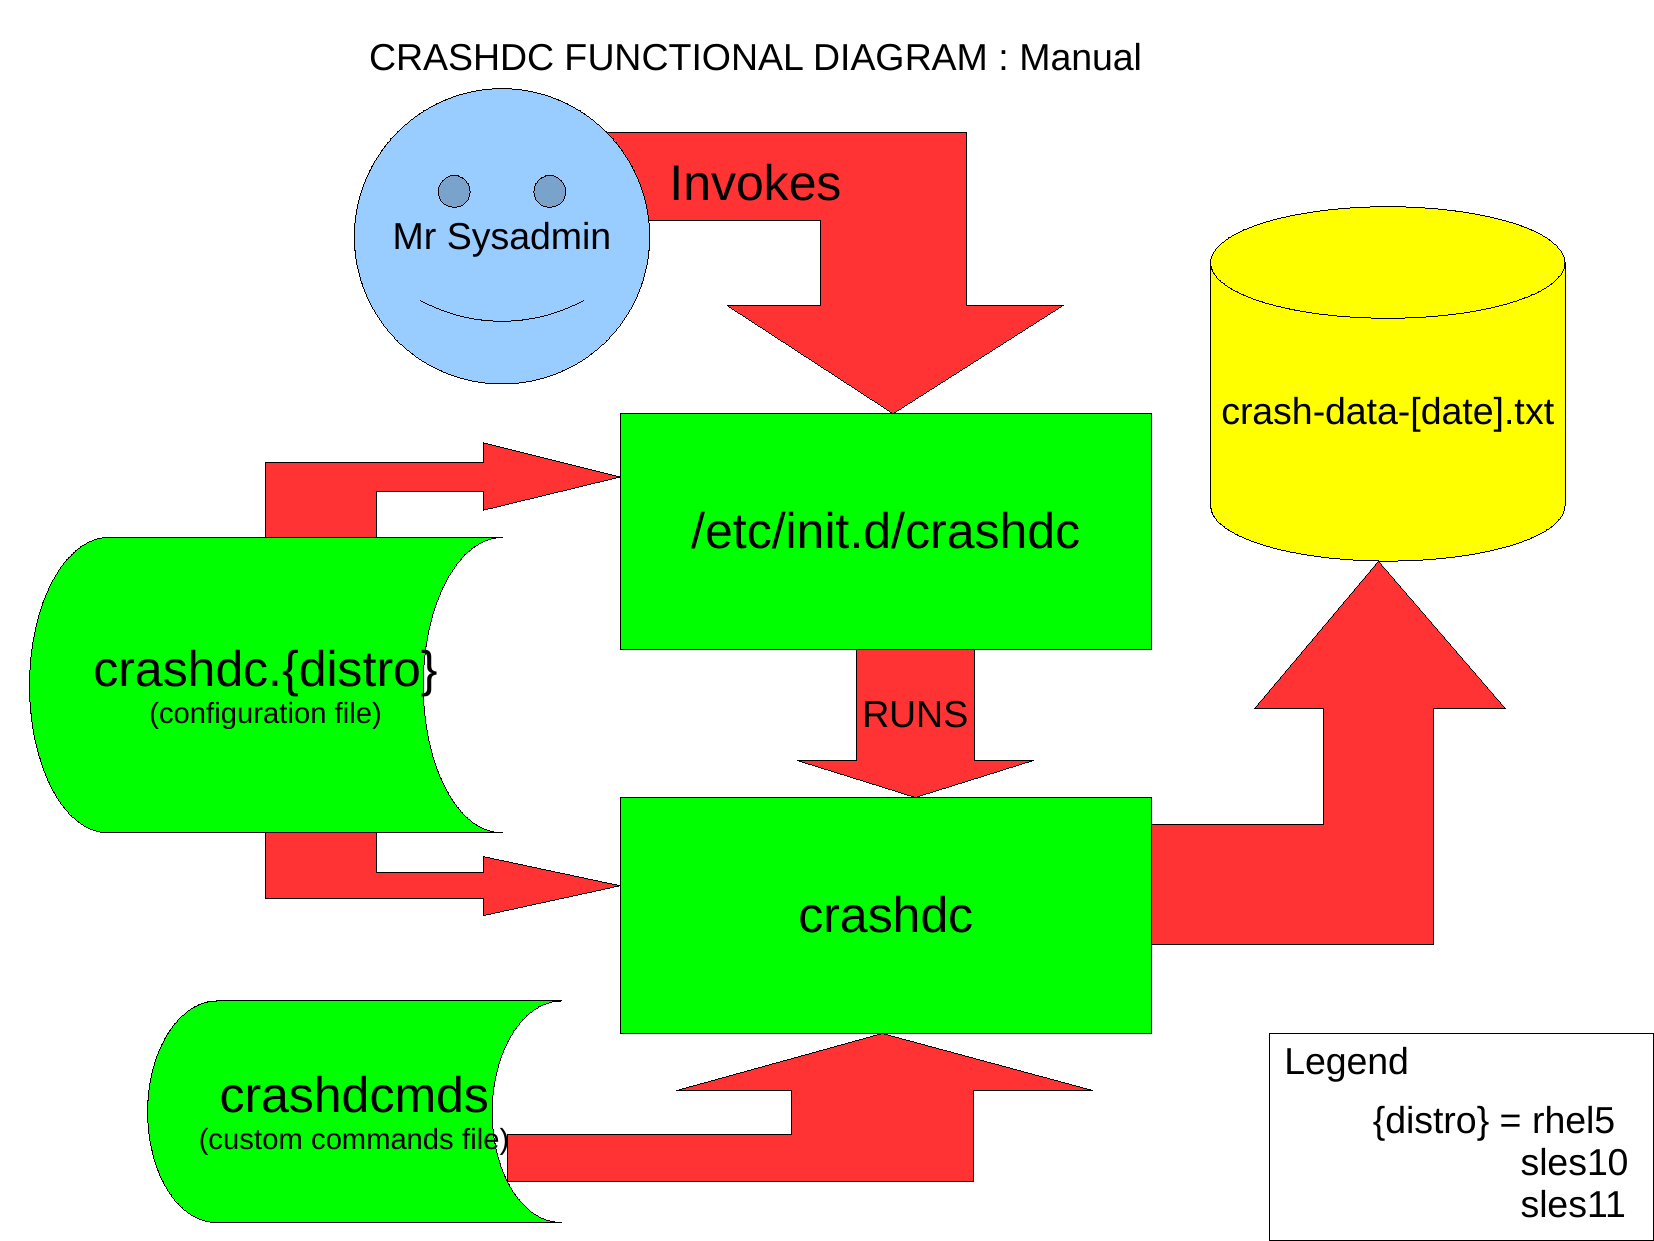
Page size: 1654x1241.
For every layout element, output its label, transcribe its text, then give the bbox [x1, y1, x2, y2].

text_box [1151, 560, 1506, 945]
text_box /etc/init.d/crashdc [620, 413, 1152, 650]
text_box [507, 1033, 1093, 1182]
text_box Legend [1269, 1033, 1654, 1241]
text_box RUNS [797, 649, 1034, 798]
text_box crashdc [620, 797, 1152, 1034]
text_box {distro} = rhel5 sles10 sles11 [1358, 1092, 1654, 1241]
text_box Invokes [654, 147, 857, 219]
text_box crashdc.{distro} (configuration file) [29, 537, 503, 833]
text_box crashdcmds (custom commands file) [147, 1000, 562, 1223]
text_box [265, 832, 621, 916]
text_box Mr Sysadmin [354, 88, 650, 384]
text_box CRASHDC FUNCTIONAL DIAGRAM : Manual [354, 29, 1300, 87]
text_box [265, 442, 621, 538]
text_box [608, 132, 1064, 414]
text_box crash-data-[date].txt [1210, 206, 1566, 562]
